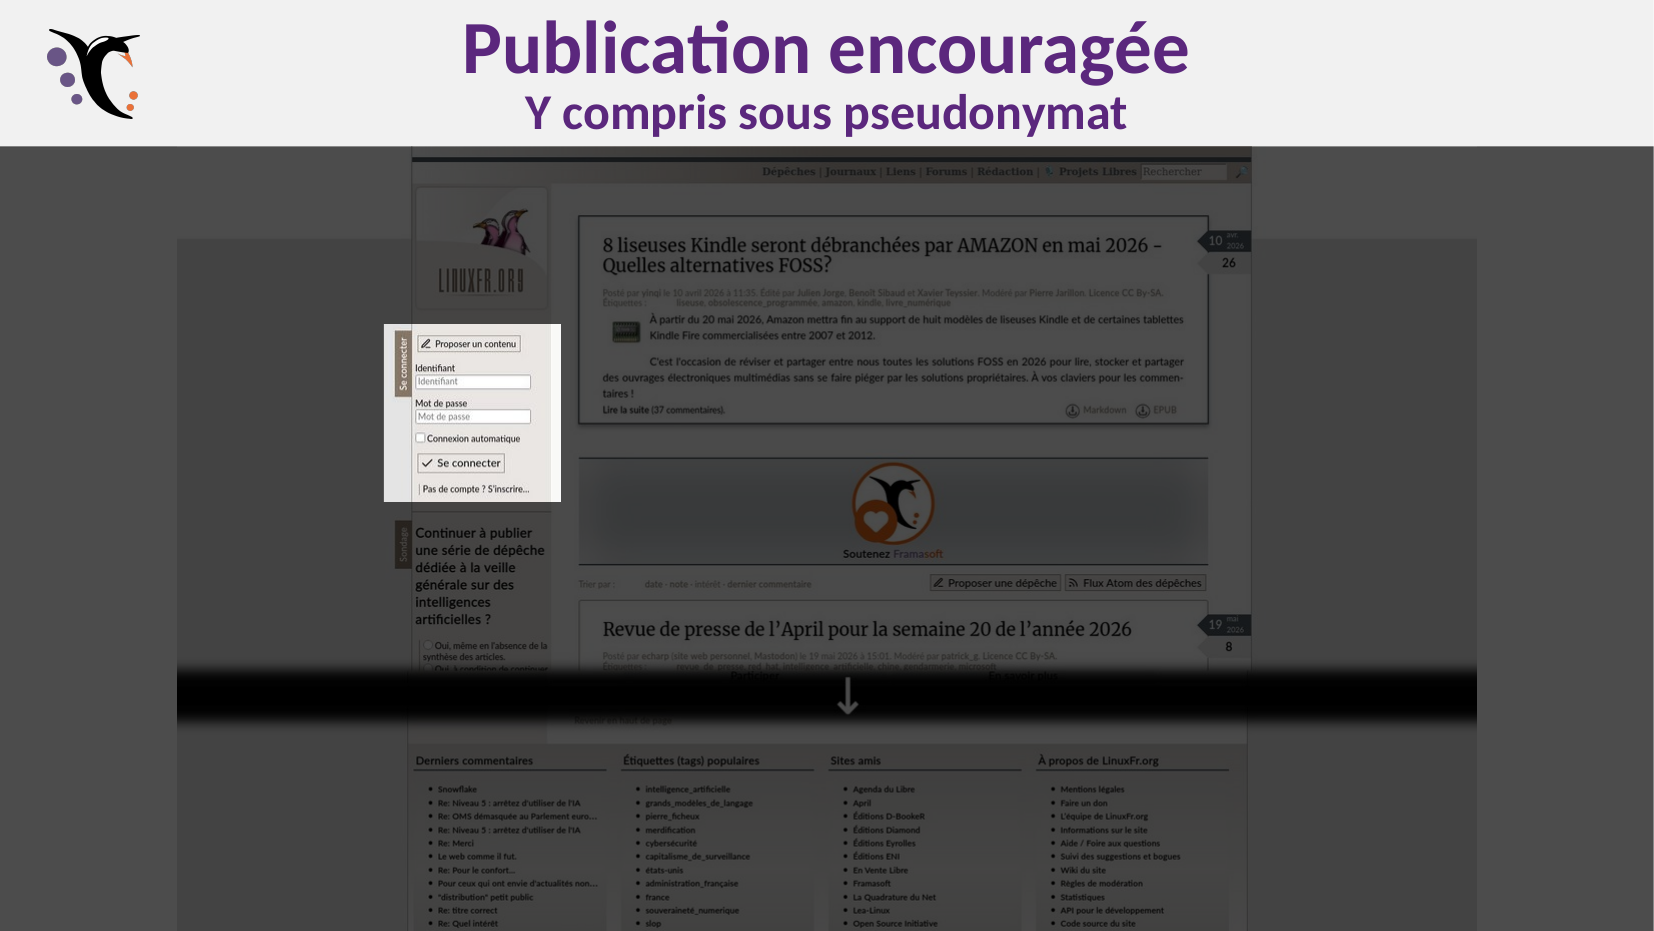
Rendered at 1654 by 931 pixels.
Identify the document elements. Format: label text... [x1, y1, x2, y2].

picture [47, 29, 82, 119]
text_box [0, 146, 1654, 931]
title Publication encouragée Y compris sous pseudonymat [82, 1, 1571, 146]
picture [383, 324, 561, 502]
